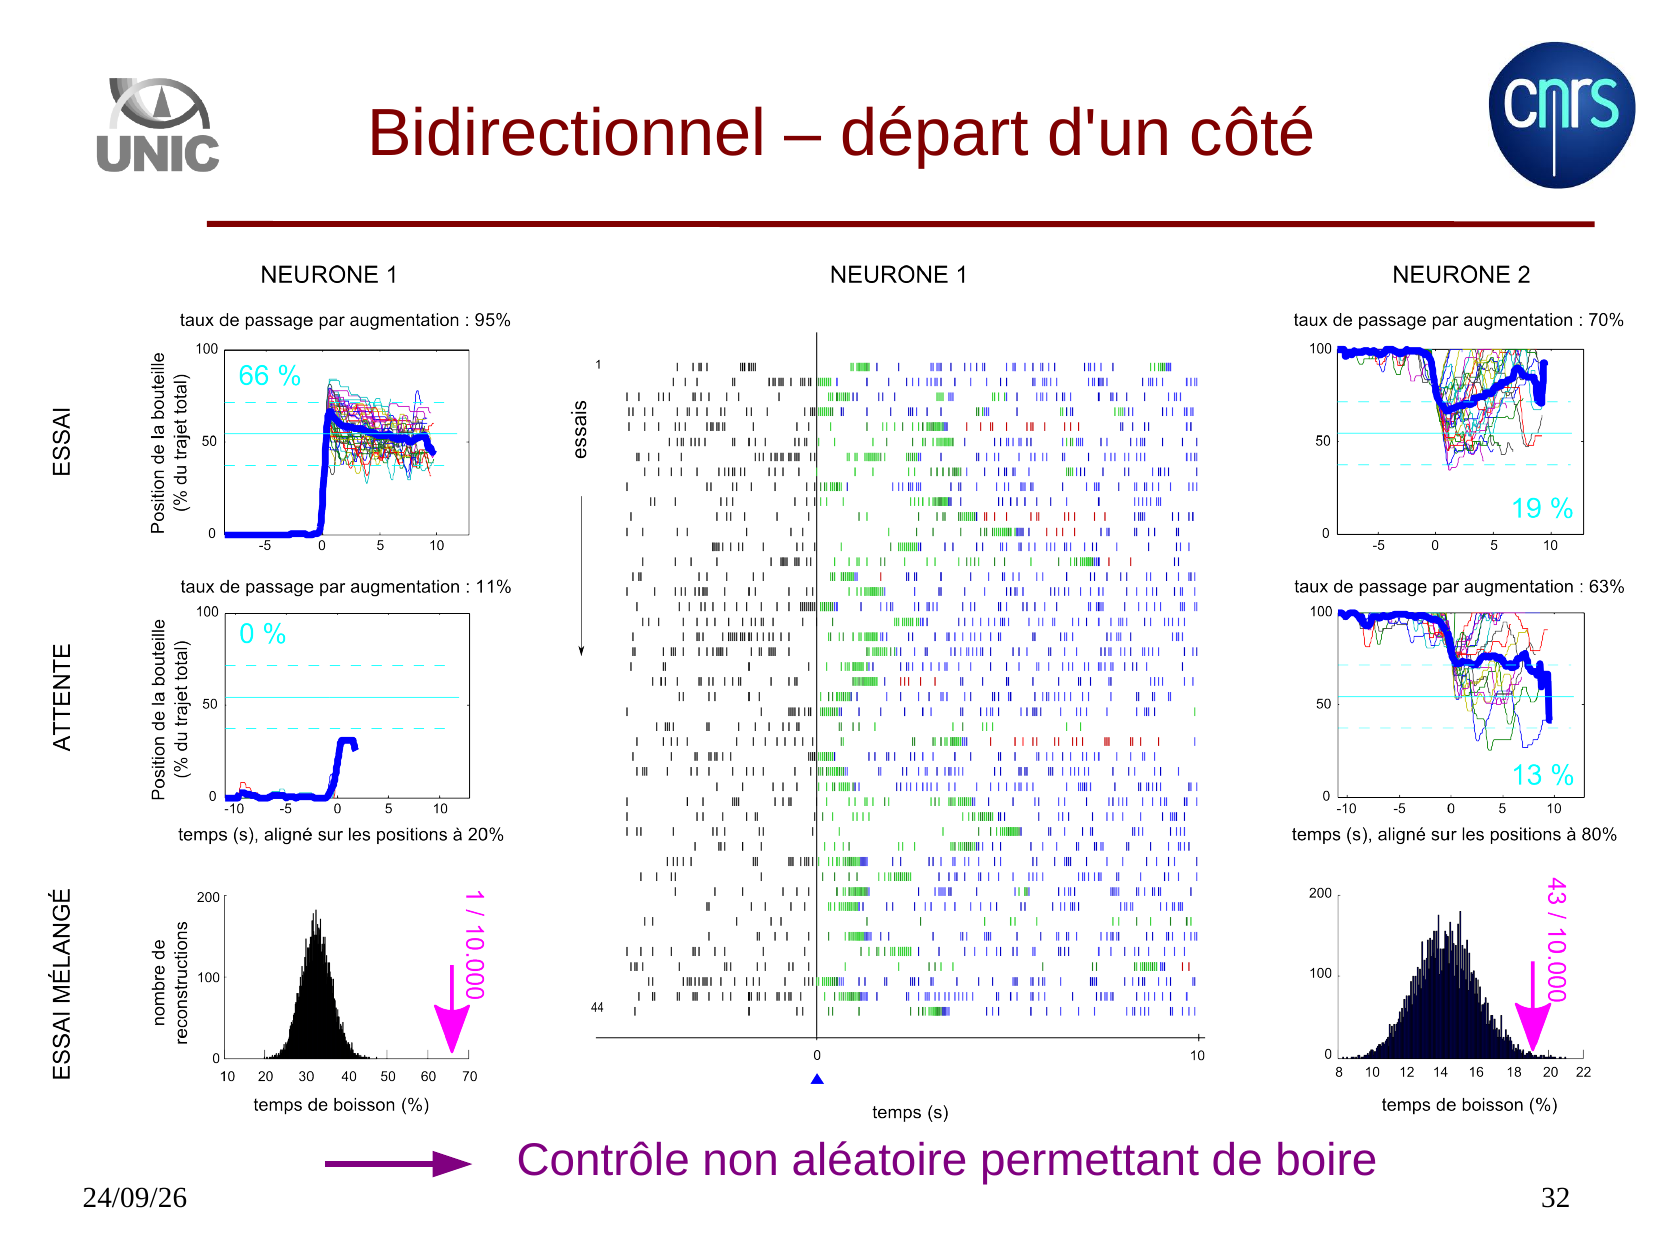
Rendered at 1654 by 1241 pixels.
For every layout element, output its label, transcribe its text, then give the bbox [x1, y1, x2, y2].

picture [48, 265, 1624, 1123]
picture [1488, 41, 1636, 189]
text_box Bidirectionnel – départ d'un côté [206, 88, 1477, 207]
text_box <numéro> [1185, 1192, 1571, 1215]
picture [89, 65, 226, 187]
text_box 13/02/12 [82, 1180, 468, 1215]
text_box Contrôle non aléatoire permettant de boire [501, 1122, 1625, 1192]
